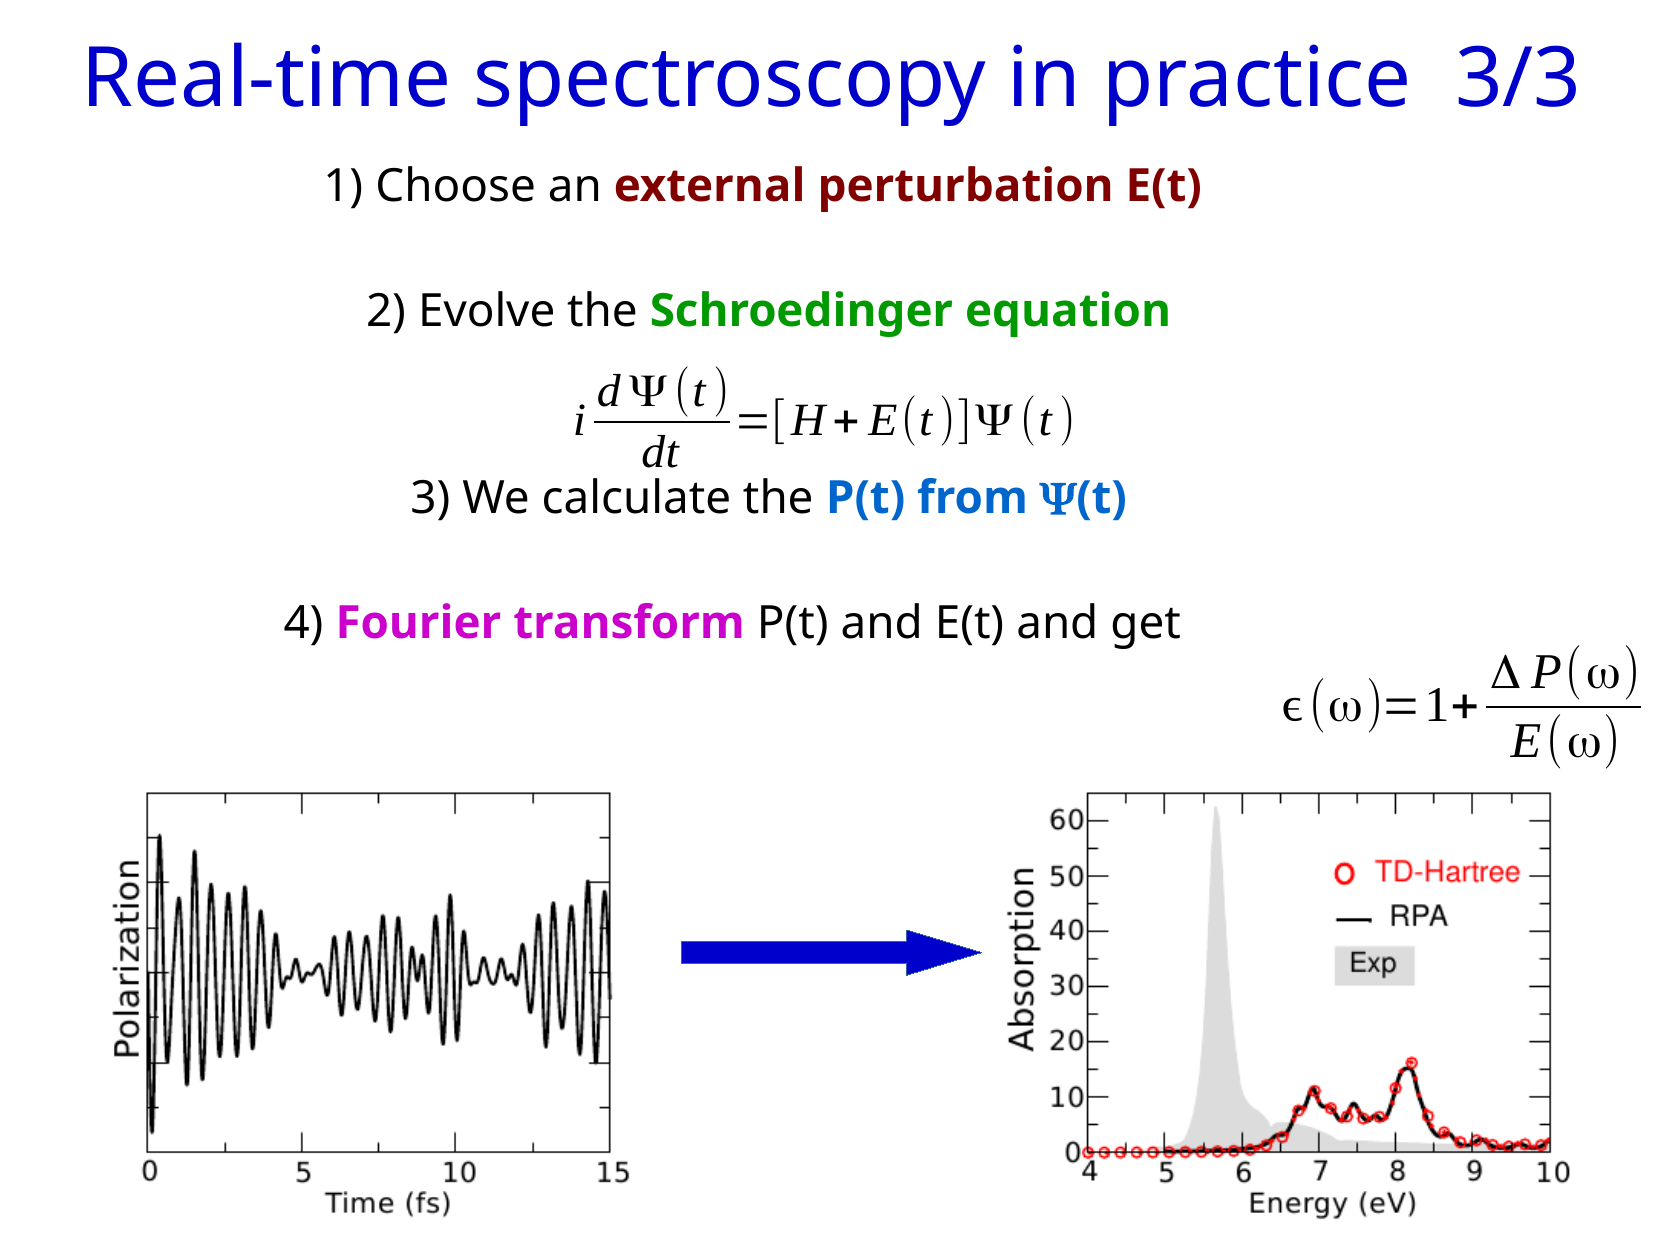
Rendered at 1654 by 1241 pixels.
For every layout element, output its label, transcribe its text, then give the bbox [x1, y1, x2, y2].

text_box [681, 930, 982, 976]
picture [90, 782, 1591, 1239]
text_box Choose an external perturbation E(t) Evolve the Schroedinger equation We calculate the P(t) from Y(t) 4) Fourier transform P(t) and E(t) and get [3, 144, 1534, 805]
chart [560, 363, 1086, 478]
title Real-time spectroscopy in practice 3/3 [44, 15, 1620, 133]
chart [1275, 643, 1650, 771]
